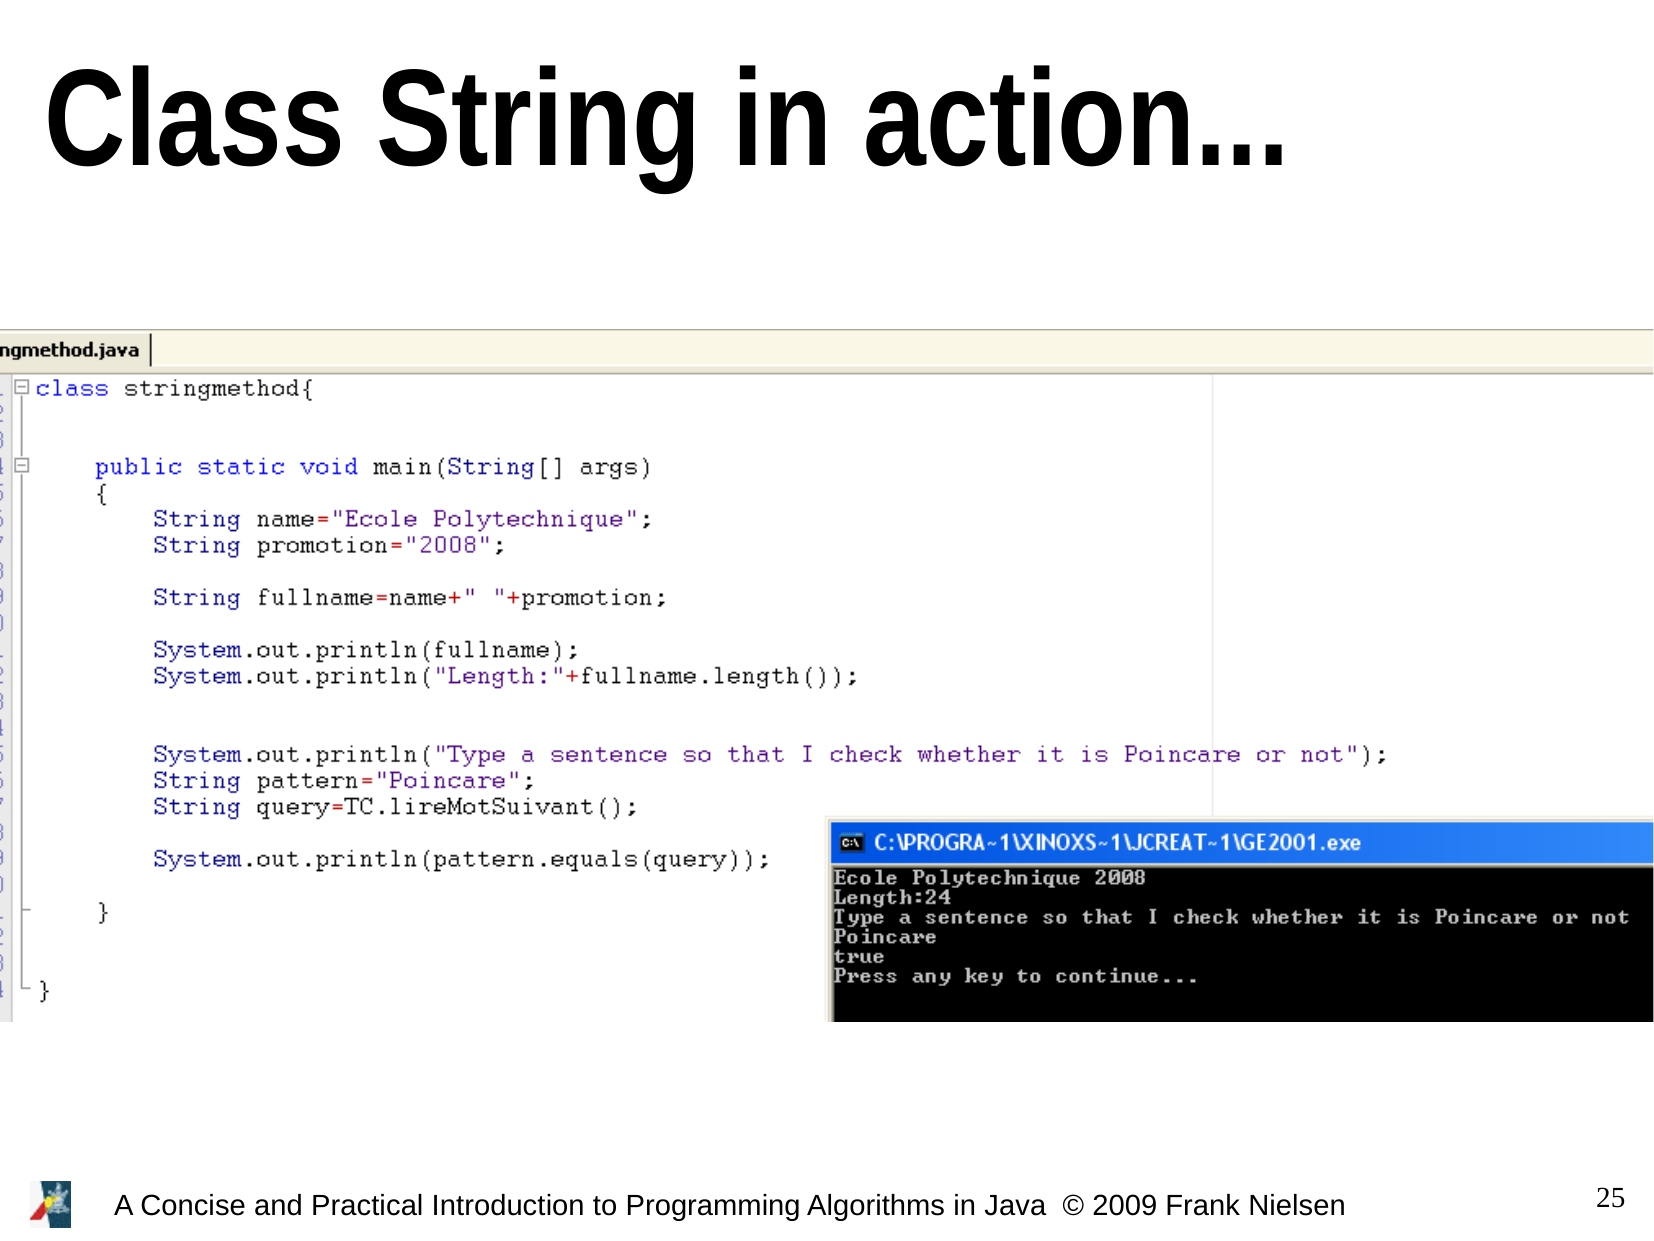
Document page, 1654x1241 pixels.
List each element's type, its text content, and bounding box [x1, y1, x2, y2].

picture [0, 329, 1654, 1022]
text_box Class String in action... [29, 29, 1306, 202]
picture [29, 1181, 71, 1228]
